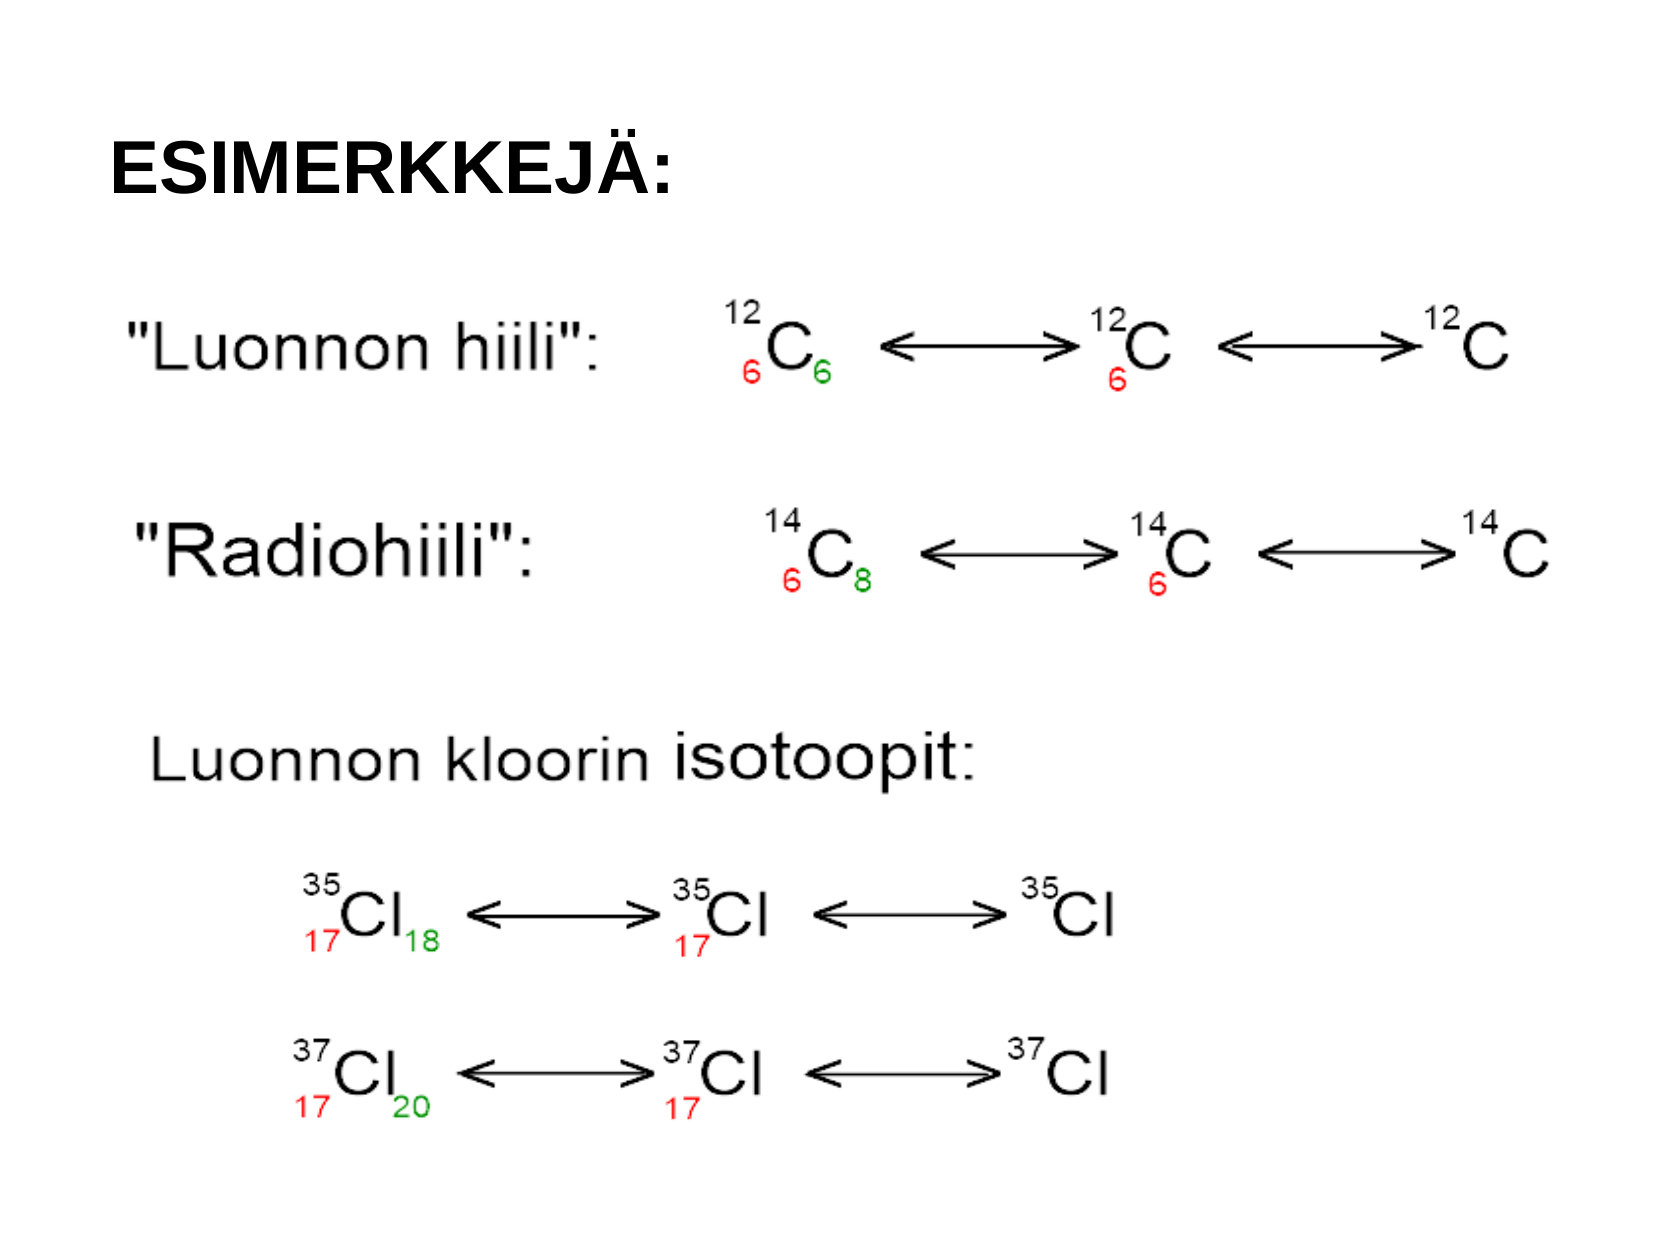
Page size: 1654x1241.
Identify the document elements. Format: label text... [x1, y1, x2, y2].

picture [109, 653, 1170, 1229]
text_box ESIMERKKEJÄ: [94, 118, 870, 217]
picture [99, 236, 1607, 646]
